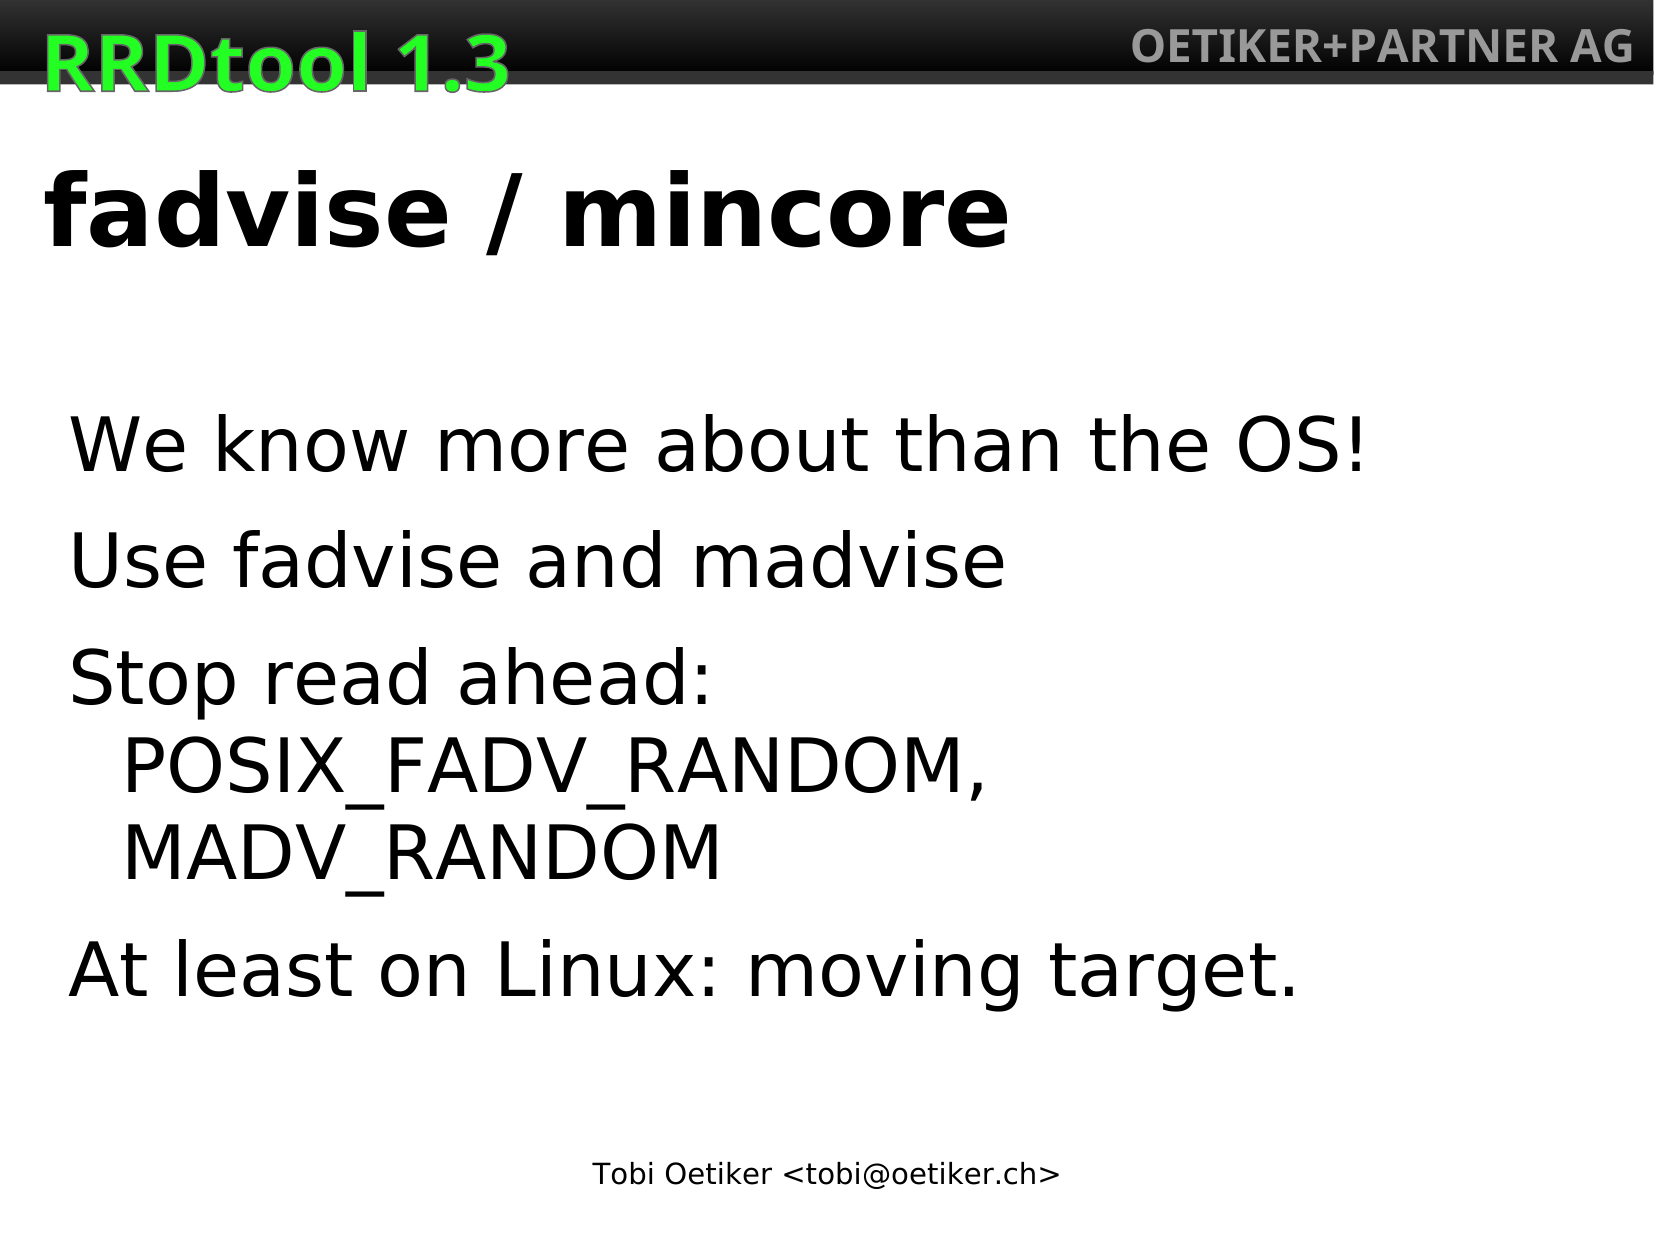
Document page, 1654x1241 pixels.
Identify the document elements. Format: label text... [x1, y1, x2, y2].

title fadvise / mincore [43, 144, 1582, 280]
list We know more about than the OS! Use fadvise and madvise Stop read ahead: POSIX_FADV_RANDOM, MADV_RANDOM At least on Linux: moving target. [50, 401, 1571, 1084]
